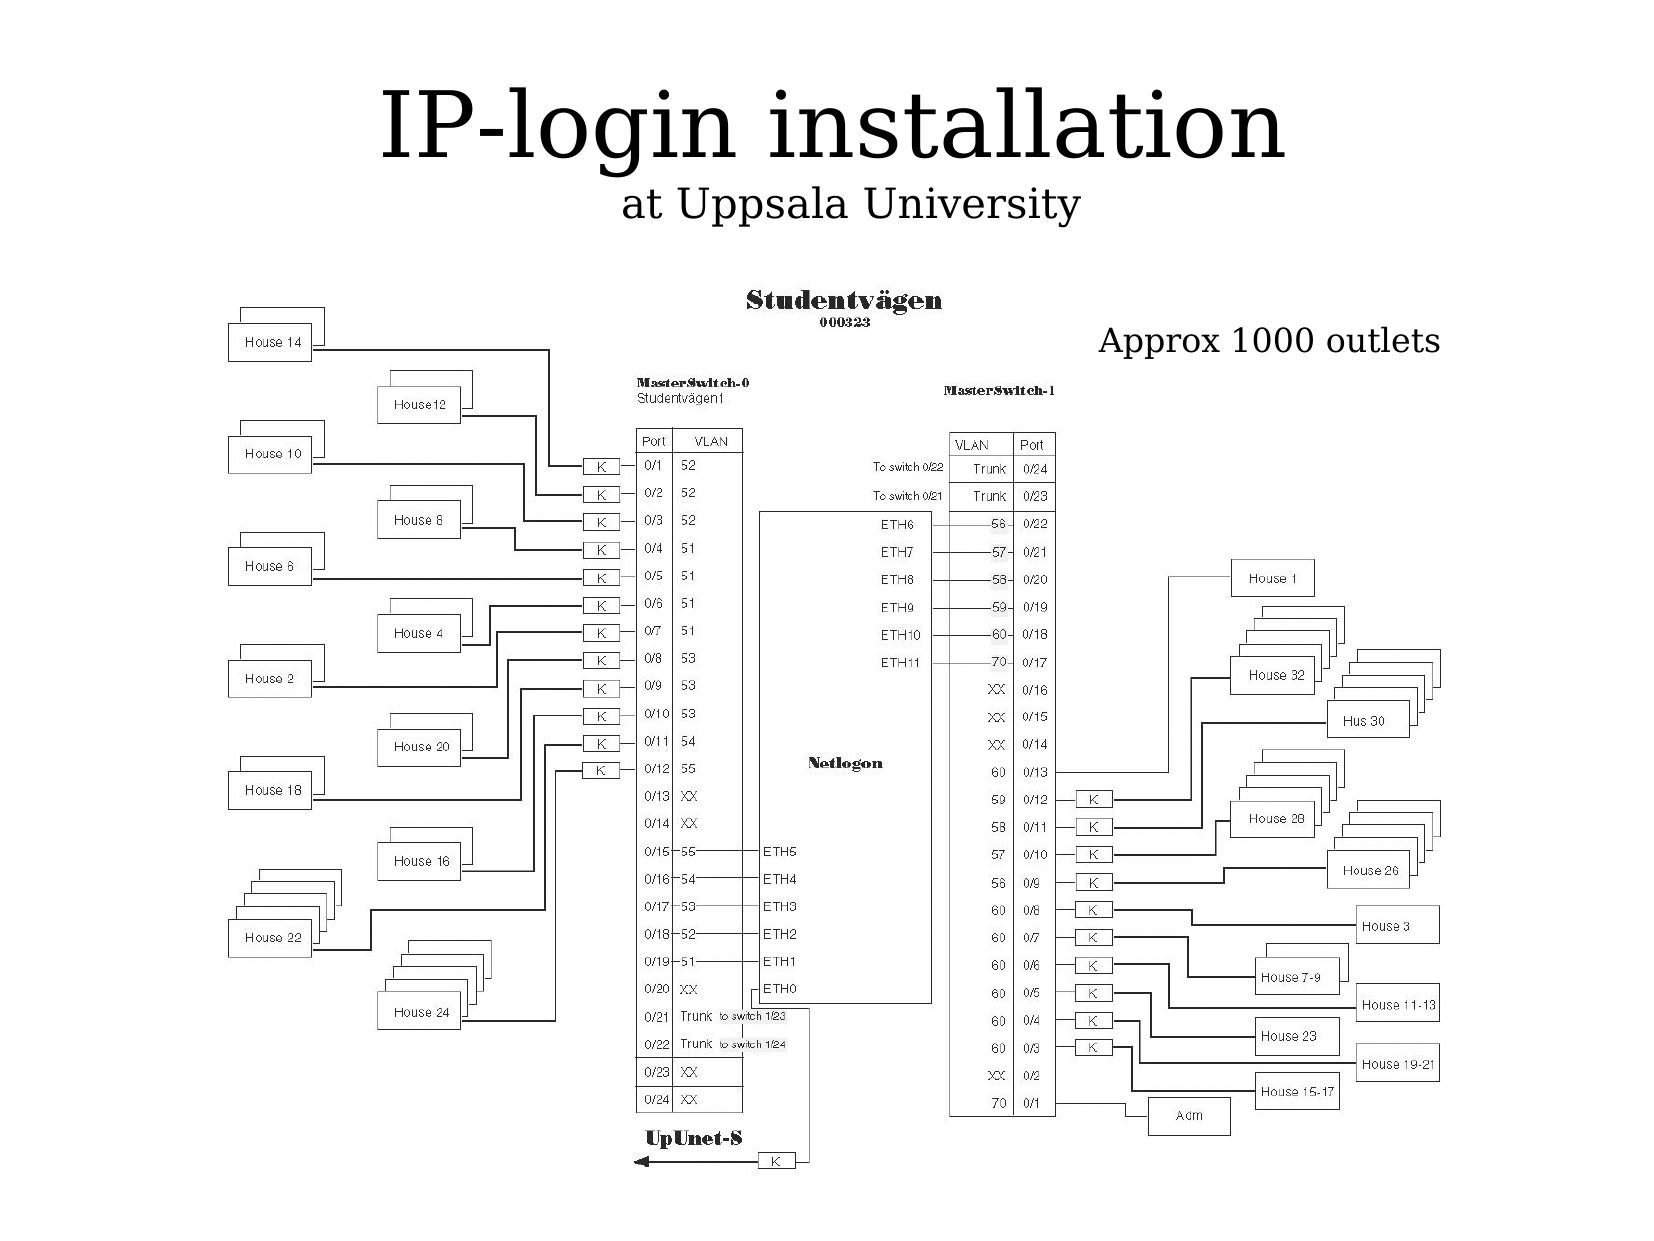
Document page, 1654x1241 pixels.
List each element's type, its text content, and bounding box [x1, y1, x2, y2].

text_box Approx 1000 outlets [1098, 321, 1443, 361]
picture [187, 283, 1445, 1182]
title IP-login installation at Uppsala University [127, 46, 1540, 254]
